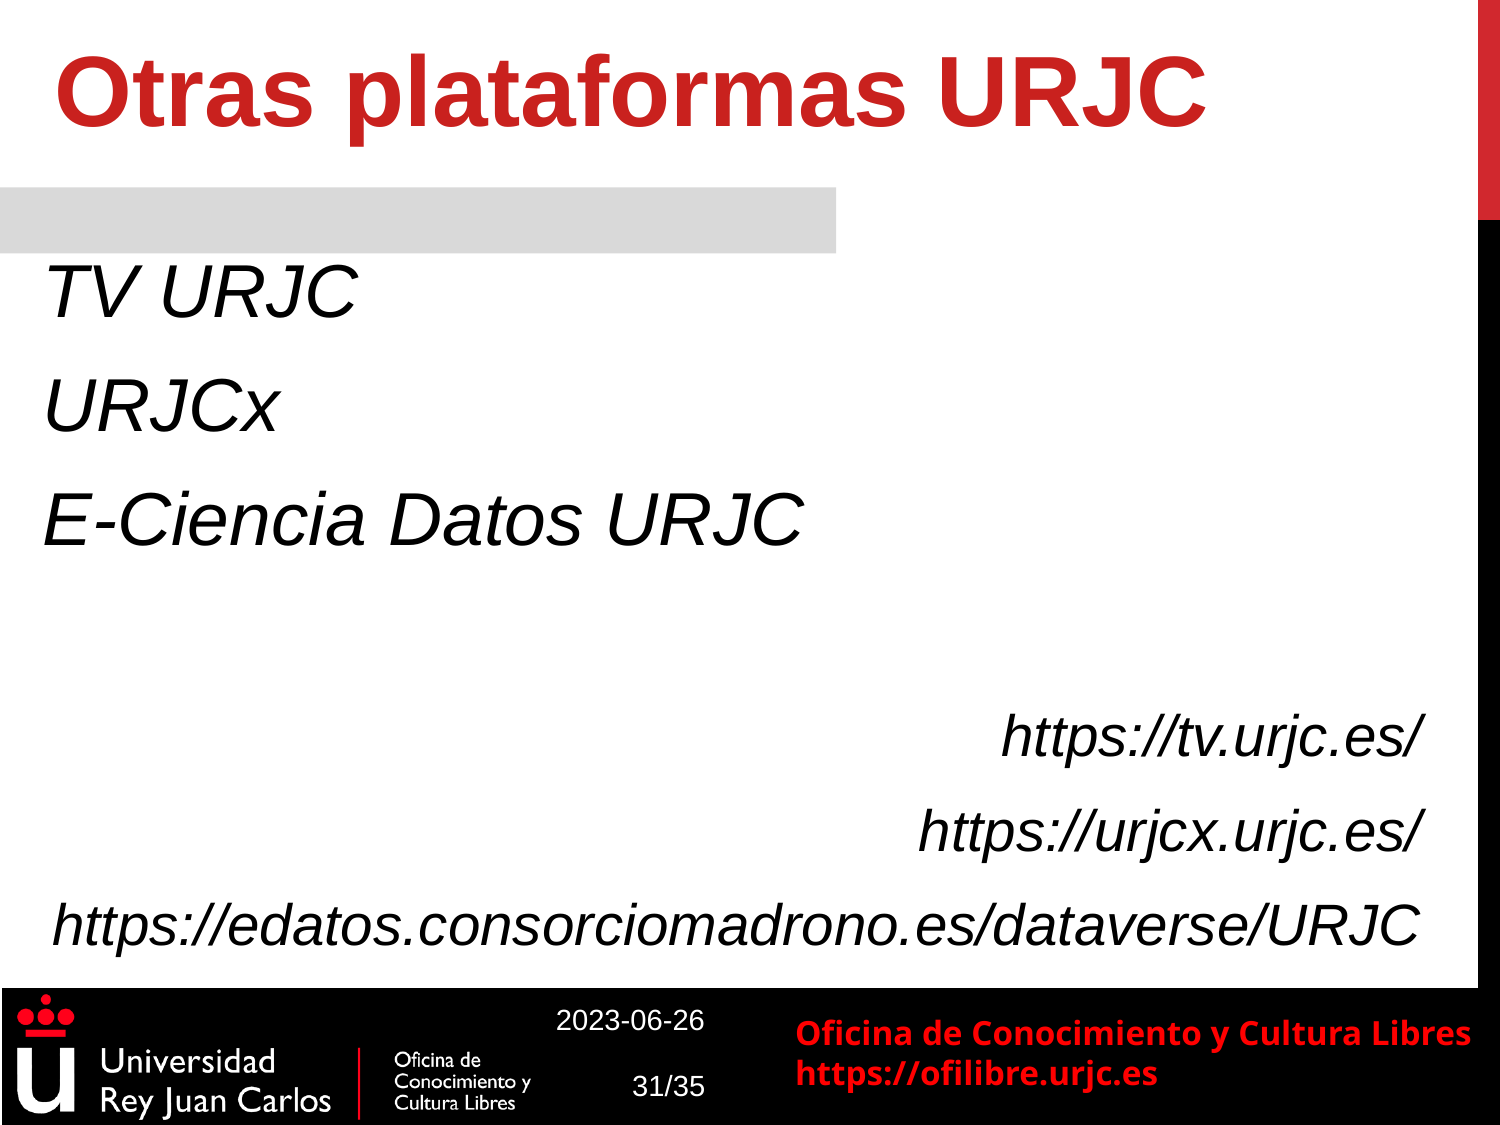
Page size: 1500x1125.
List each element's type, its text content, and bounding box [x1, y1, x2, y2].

text_box Otras plataformas URJC [40, 28, 1316, 156]
picture [17, 994, 531, 1120]
title [127, 156, 1276, 242]
text_box TV URJC URJCx E-Ciencia Datos URJC https://tv.urjc.es/ https://urjcx.urjc.es/ https://edatos.consorciomadrono.es/dataverse/URJC [27, 242, 1438, 966]
